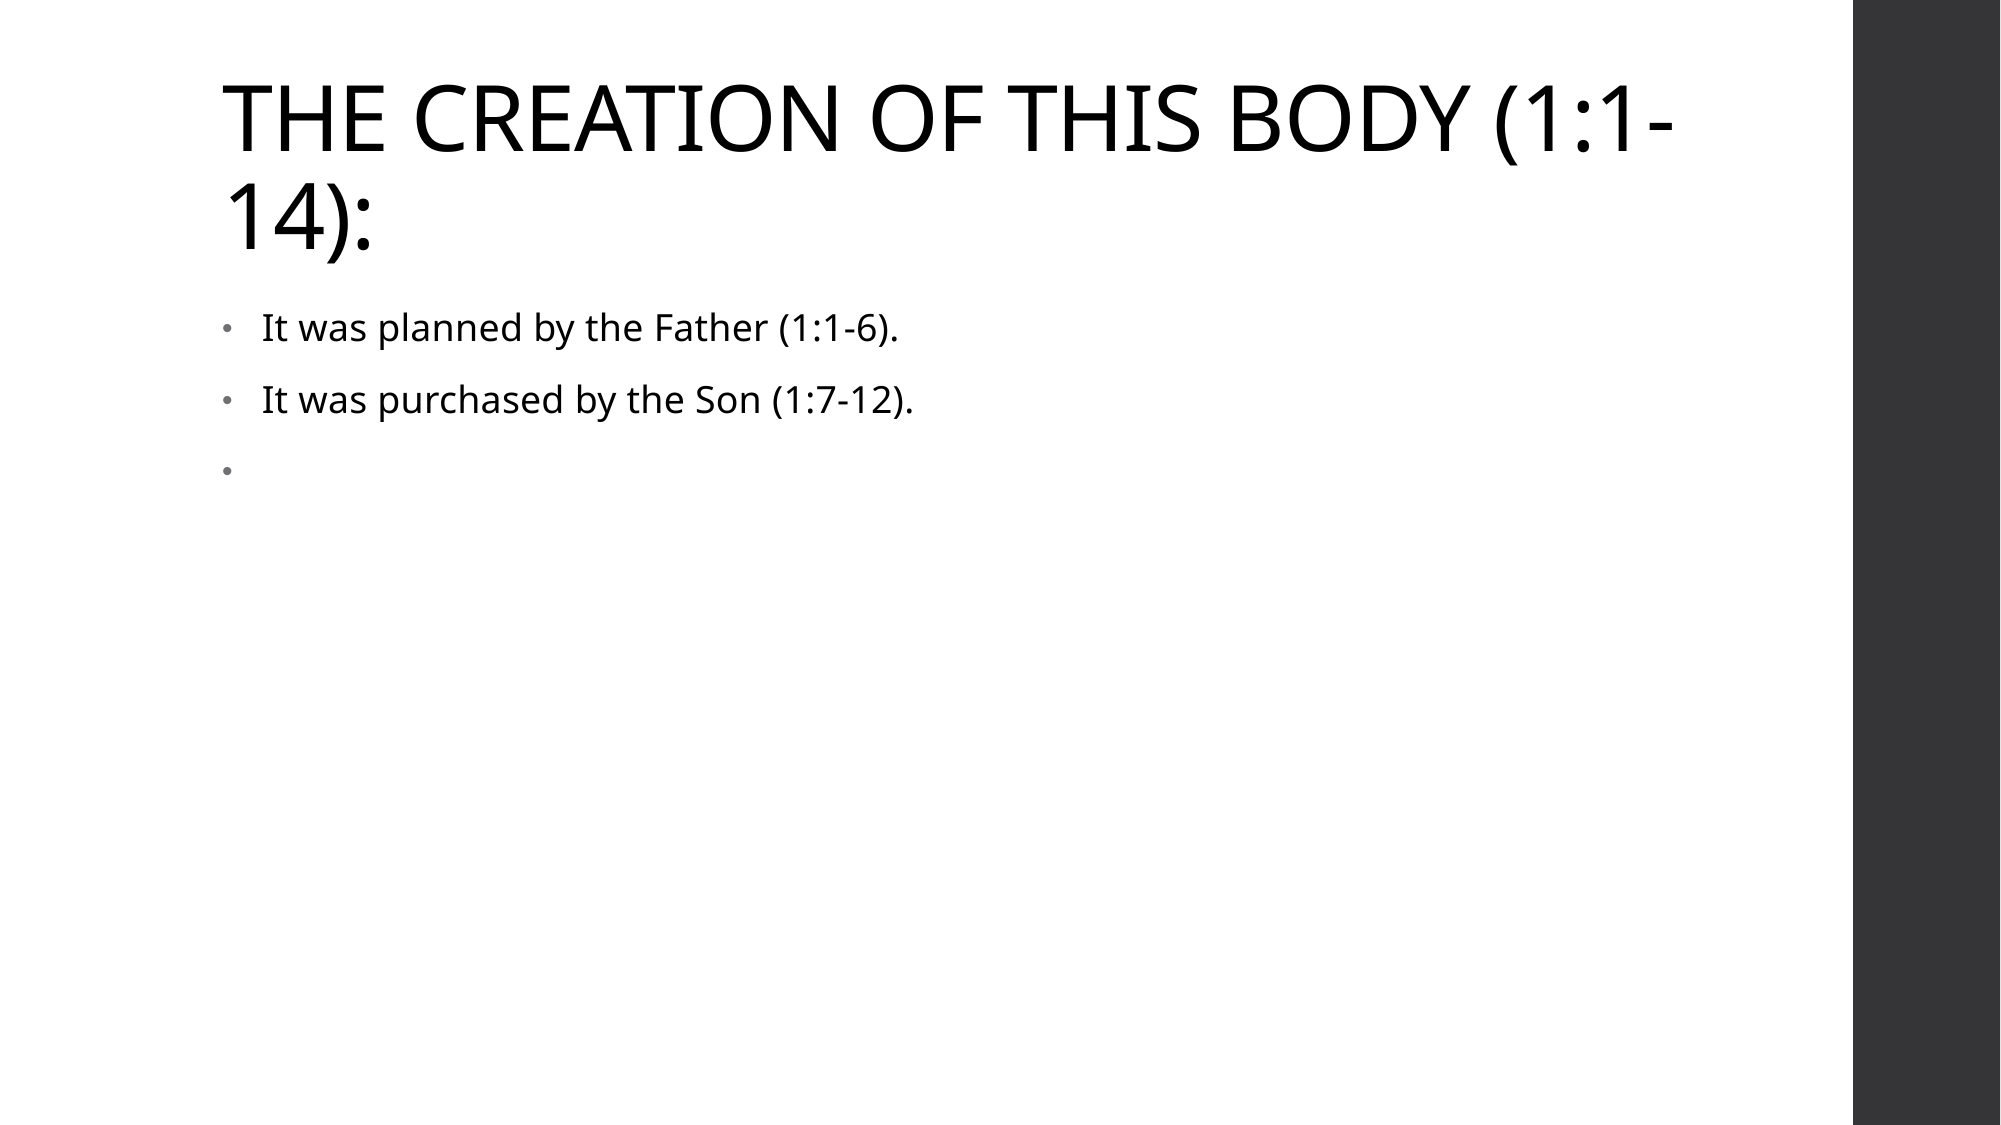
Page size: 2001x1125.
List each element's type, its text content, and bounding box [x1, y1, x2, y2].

title THE CREATION OF THIS BODY (1:1-14): [206, 60, 1797, 278]
list It was planned by the Father (1:1-6). It was purchased by the Son (1:7-12). [206, 299, 1617, 1014]
